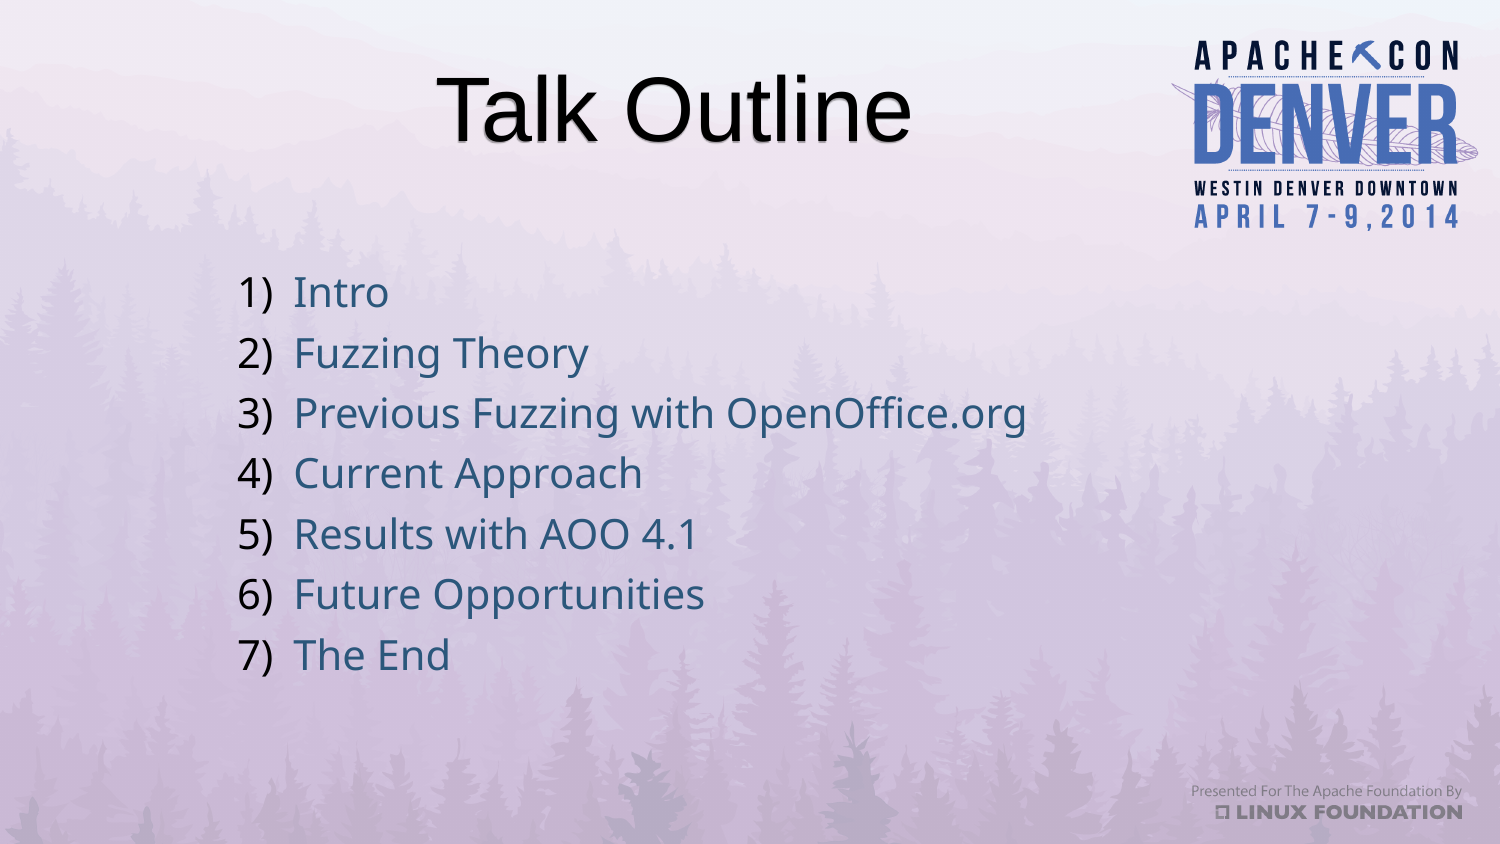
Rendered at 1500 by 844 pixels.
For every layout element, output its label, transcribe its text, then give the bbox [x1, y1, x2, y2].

text_box Intro Fuzzing Theory Previous Fuzzing with OpenOffice.org Current Approach Results with AOO 4.1 Future Opportunities The End [165, 258, 1206, 331]
picture [0, 0, 1500, 844]
title Talk Outline [0, 39, 1351, 181]
